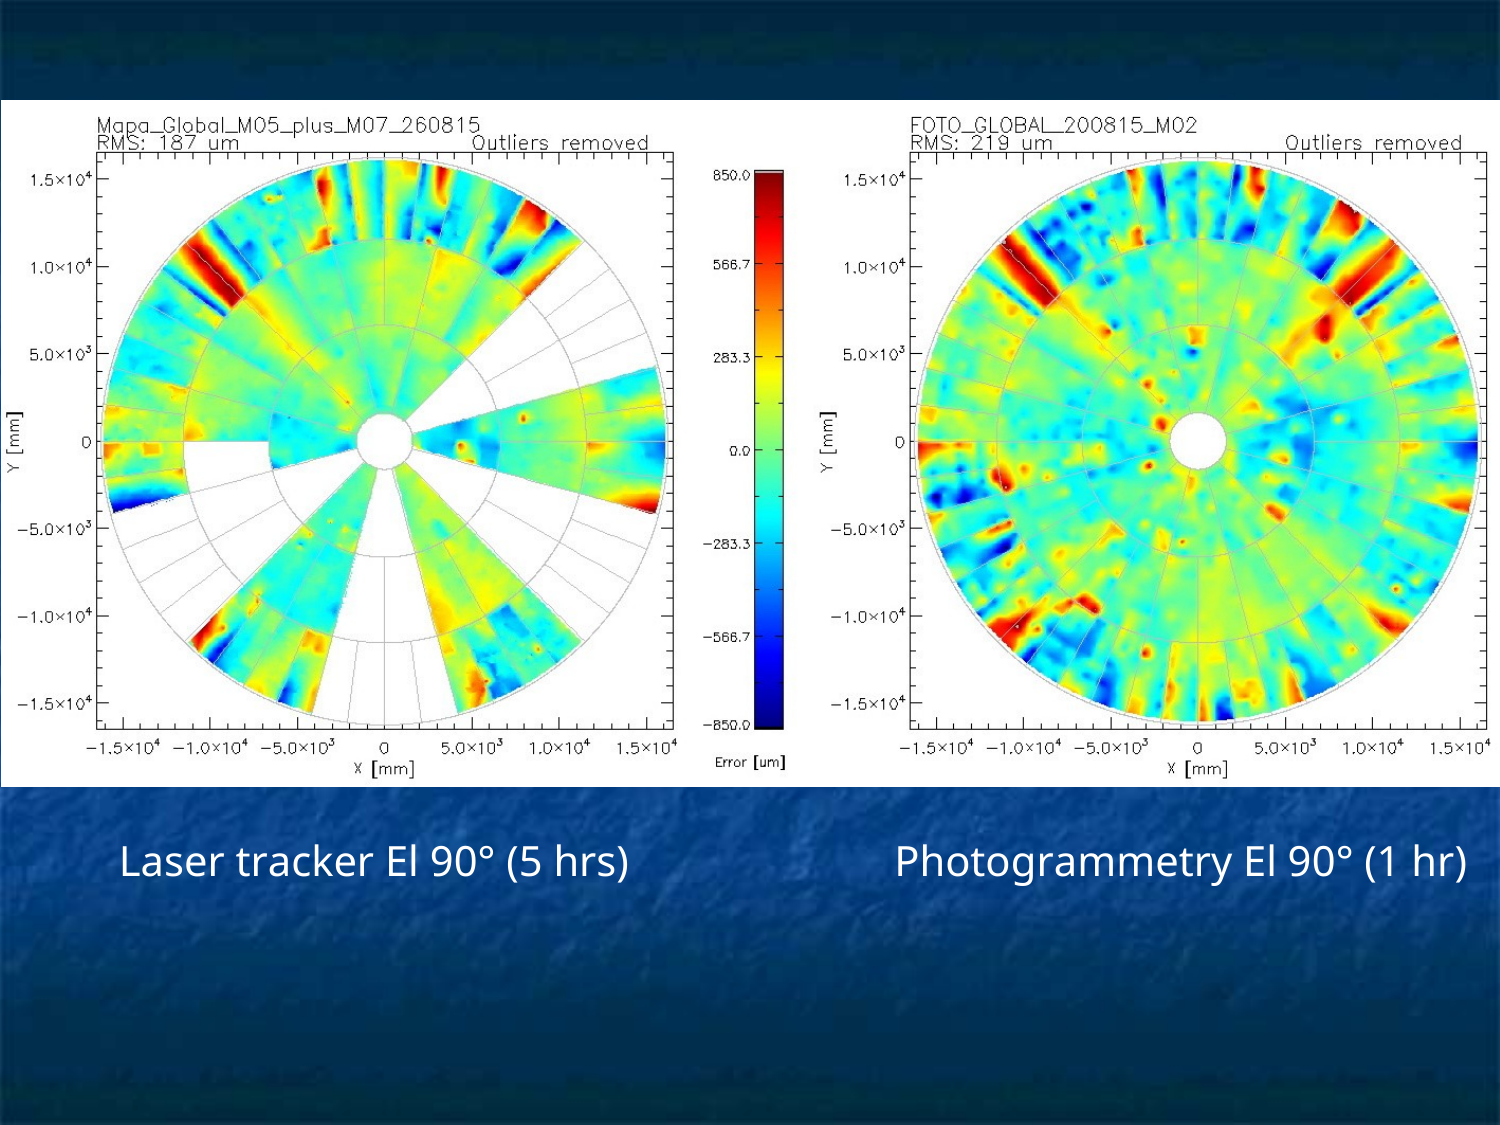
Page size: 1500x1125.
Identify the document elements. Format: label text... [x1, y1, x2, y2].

picture [0, 0, 1500, 1125]
text_box Laser tracker El 90° (5 hrs) [103, 826, 660, 883]
text_box Photogrammetry El 90° (1 hr) [879, 827, 1498, 884]
